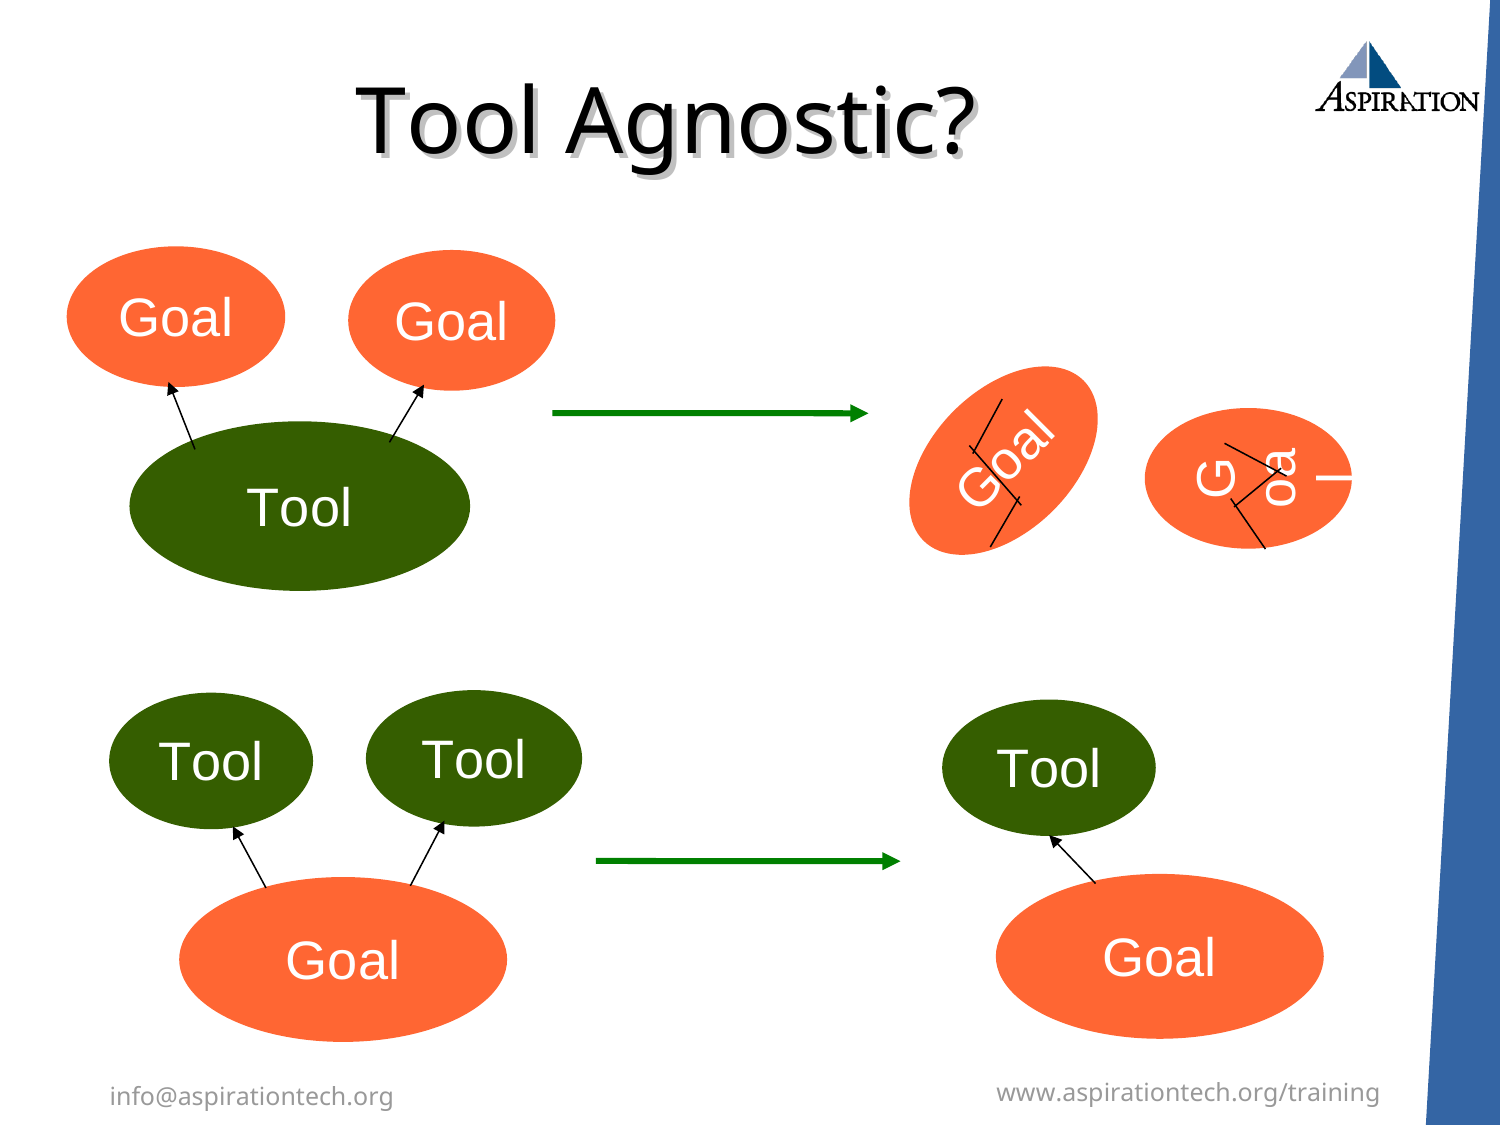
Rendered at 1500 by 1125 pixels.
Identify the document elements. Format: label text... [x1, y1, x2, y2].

text_box Goal [995, 873, 1324, 1039]
text_box Goal [66, 246, 286, 387]
text_box Tool [109, 692, 314, 830]
text_box Goal [348, 249, 556, 391]
text_box Tool [365, 690, 583, 827]
text_box Goal [909, 366, 1098, 555]
text_box Tool [942, 699, 1156, 836]
text_box Goal [1269, 457, 1278, 469]
text_box Goal [1144, 408, 1352, 549]
picture [1315, 41, 1480, 120]
text_box Tool [129, 421, 471, 591]
title Tool Agnostic? [49, 19, 1284, 206]
text_box Goal [1281, 457, 1292, 471]
text_box Goal [179, 877, 508, 1042]
